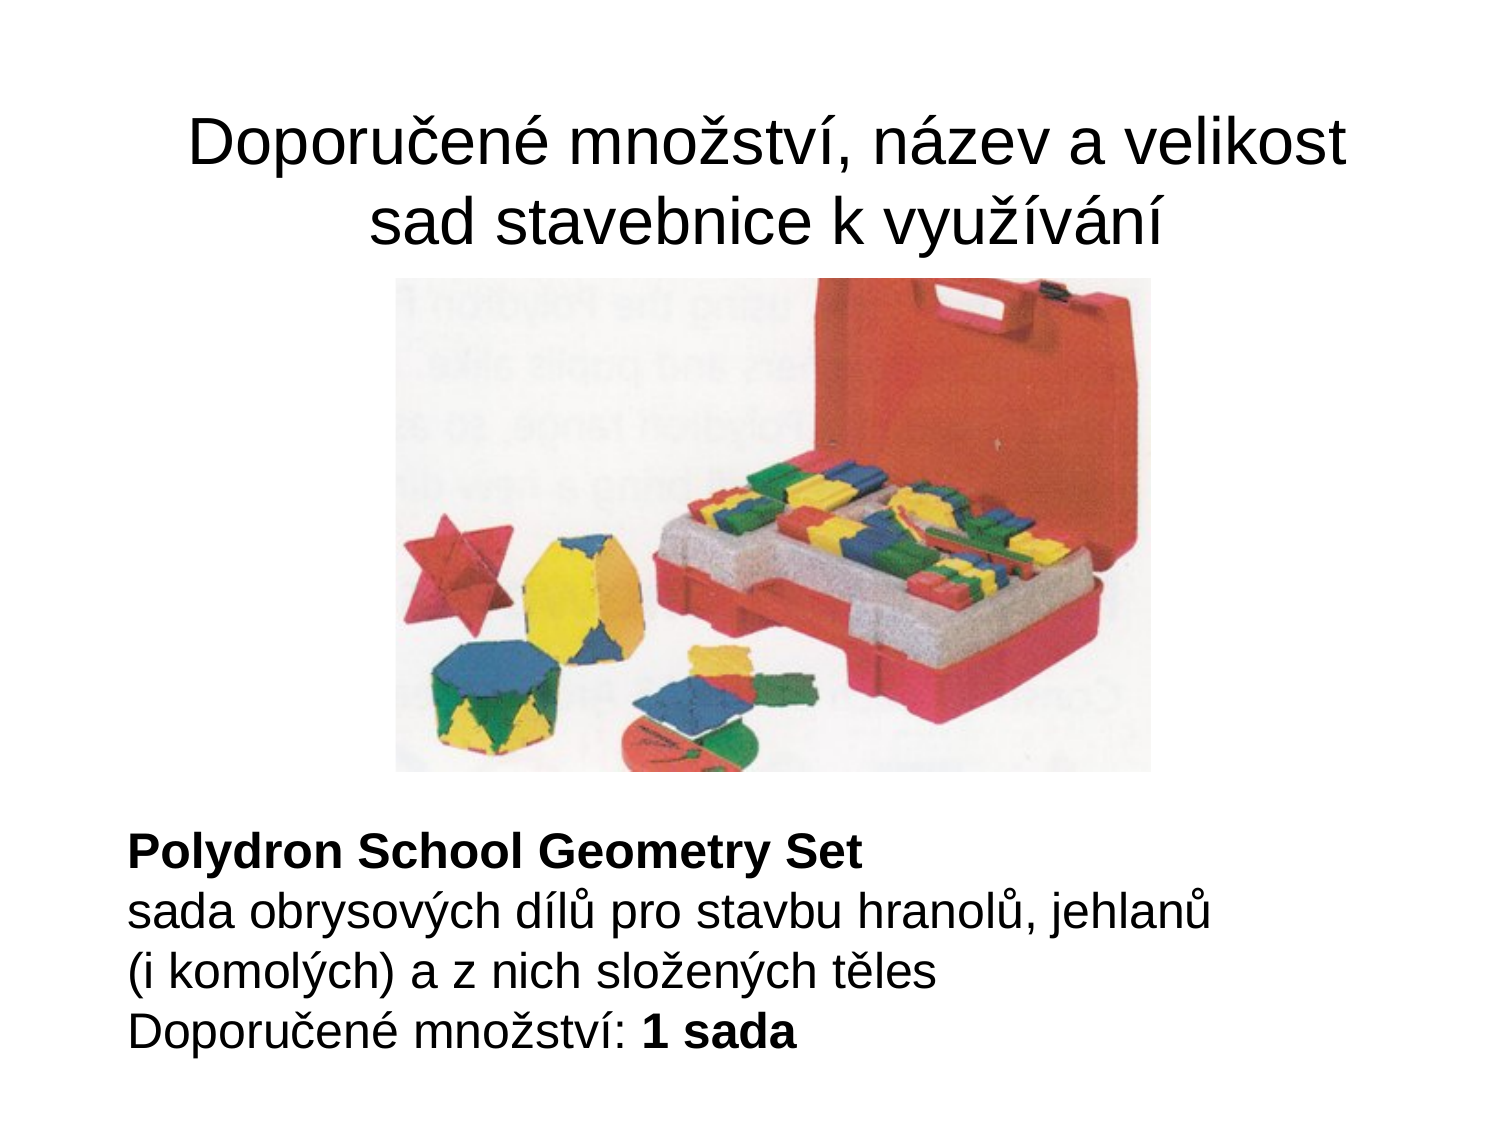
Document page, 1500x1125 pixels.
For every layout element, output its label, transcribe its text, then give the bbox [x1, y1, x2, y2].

text_box Polydron School Geometry Set sada obrysových dílů pro stavbu hranolů, jehlanů (i komolých) a z nich složených těles Doporučené množství: 1 sada [112, 810, 1424, 1067]
text_box Doporučené množství, název a velikost sad stavebnice k využívání [112, 90, 1424, 266]
picture [395, 278, 1151, 772]
